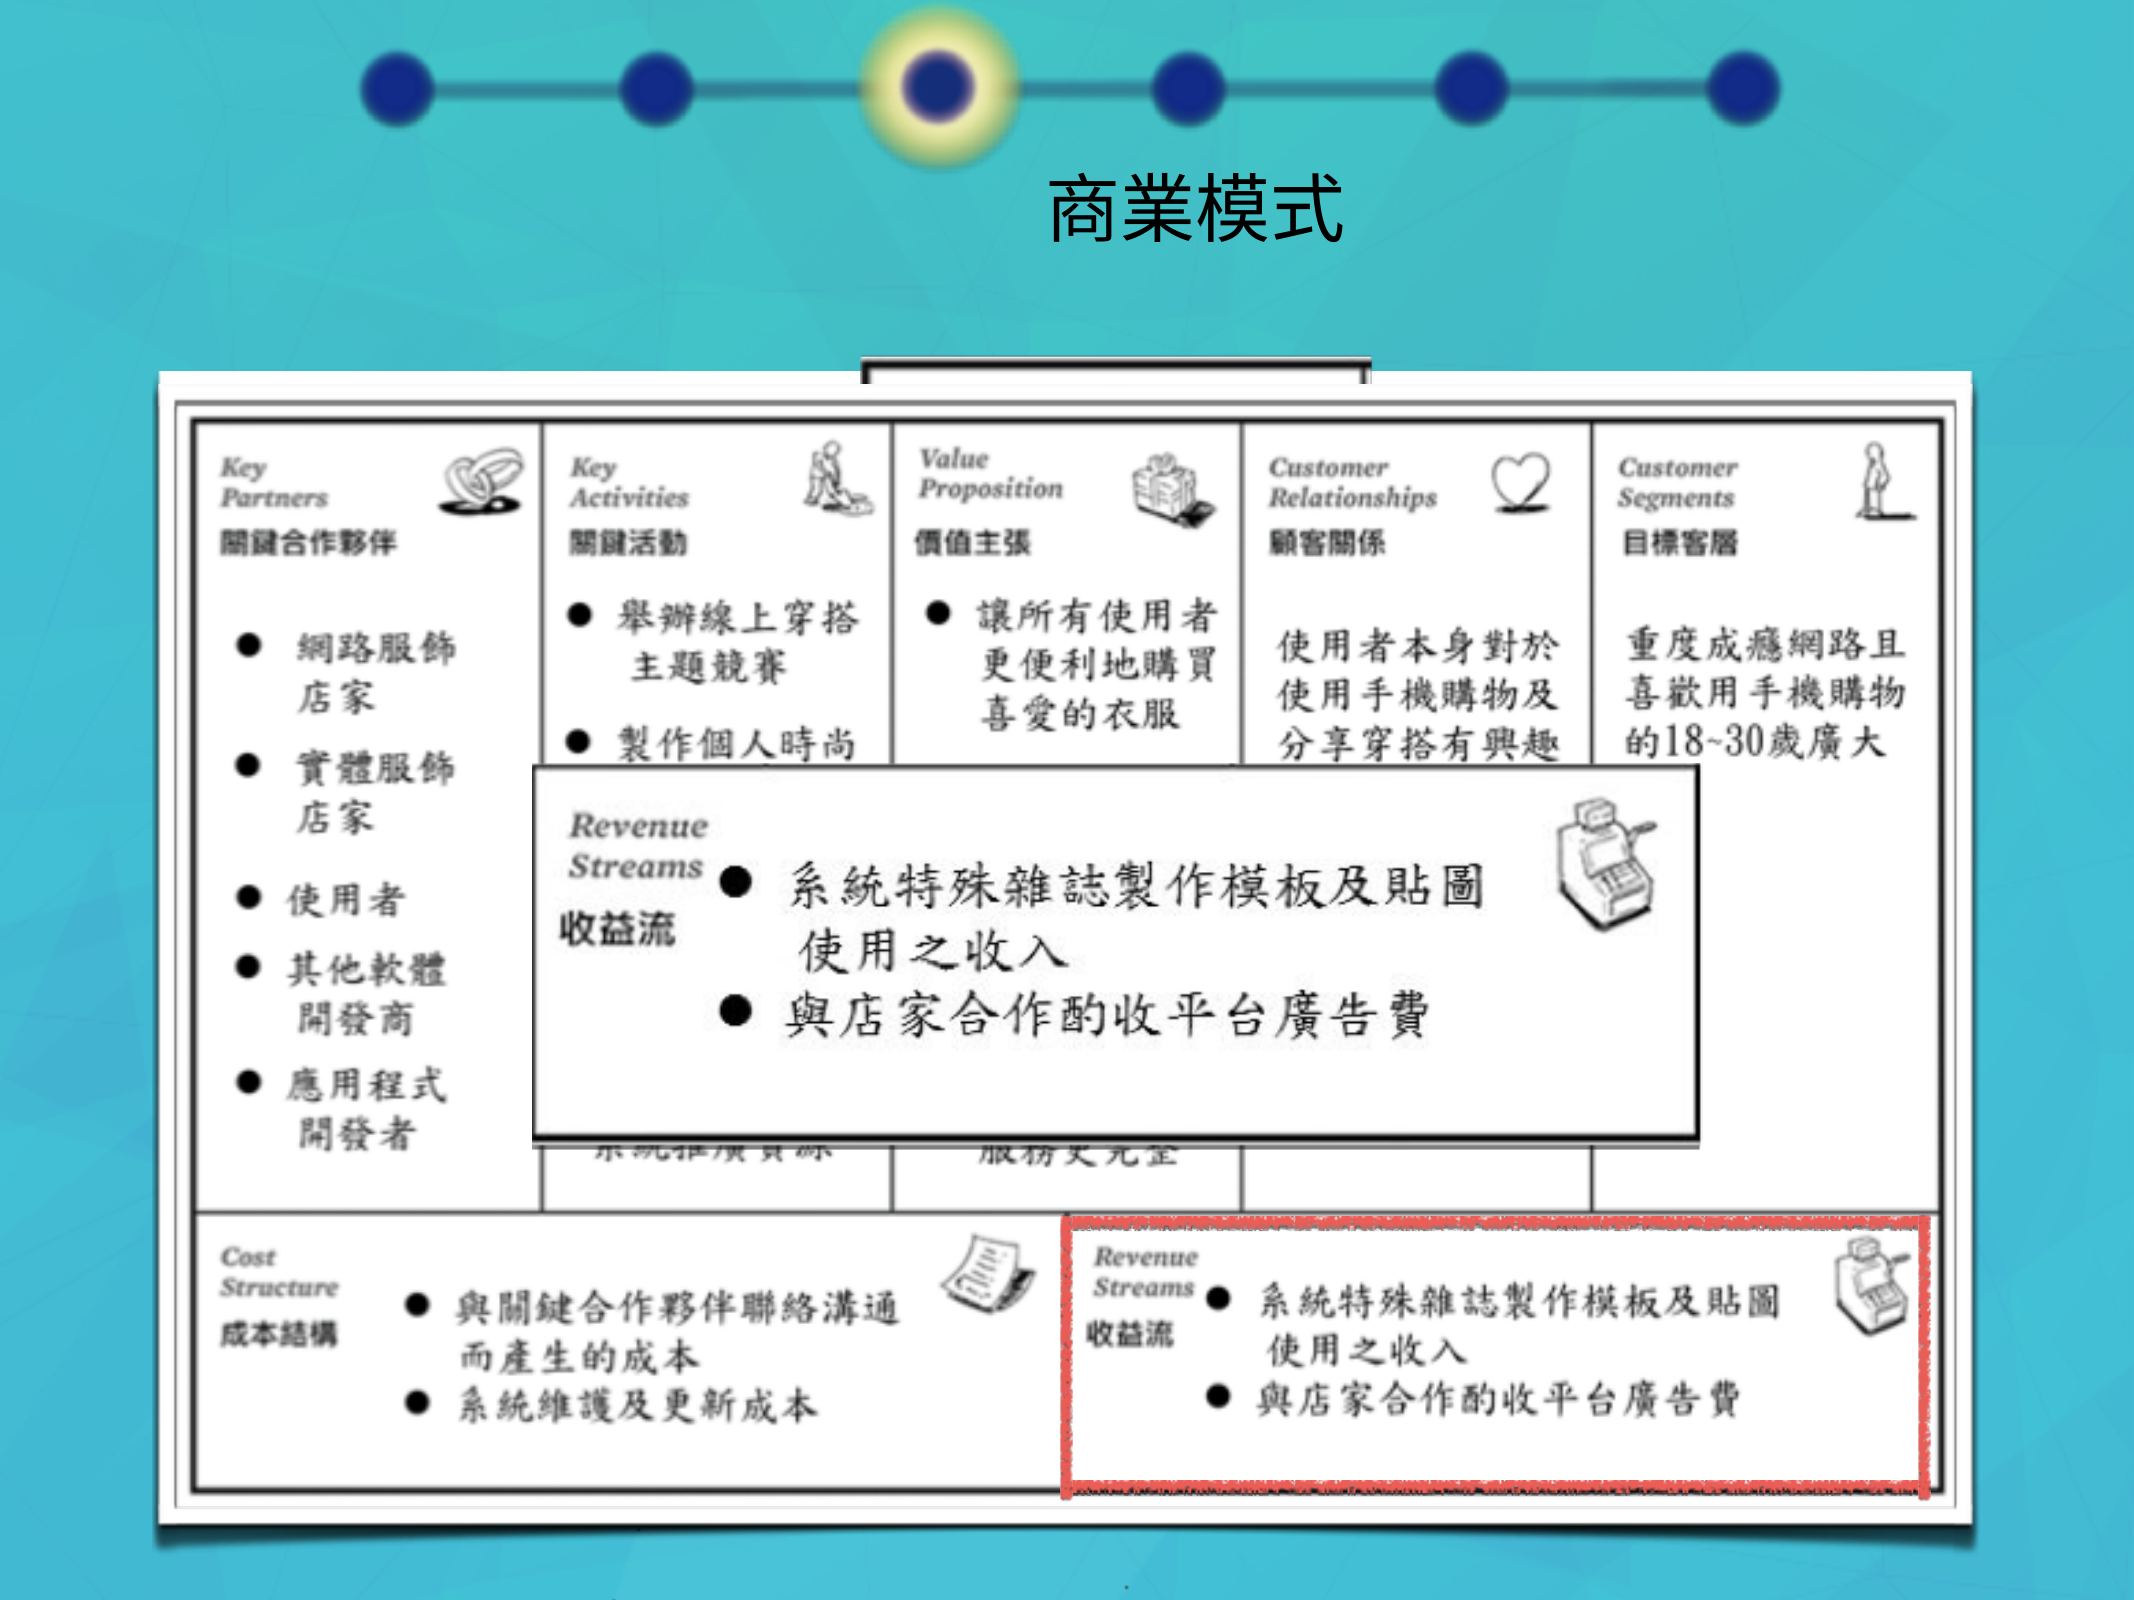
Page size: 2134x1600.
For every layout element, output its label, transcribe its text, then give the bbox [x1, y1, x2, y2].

picture [0, 0, 2134, 1600]
text_box 商業模式 [1037, 153, 1354, 259]
